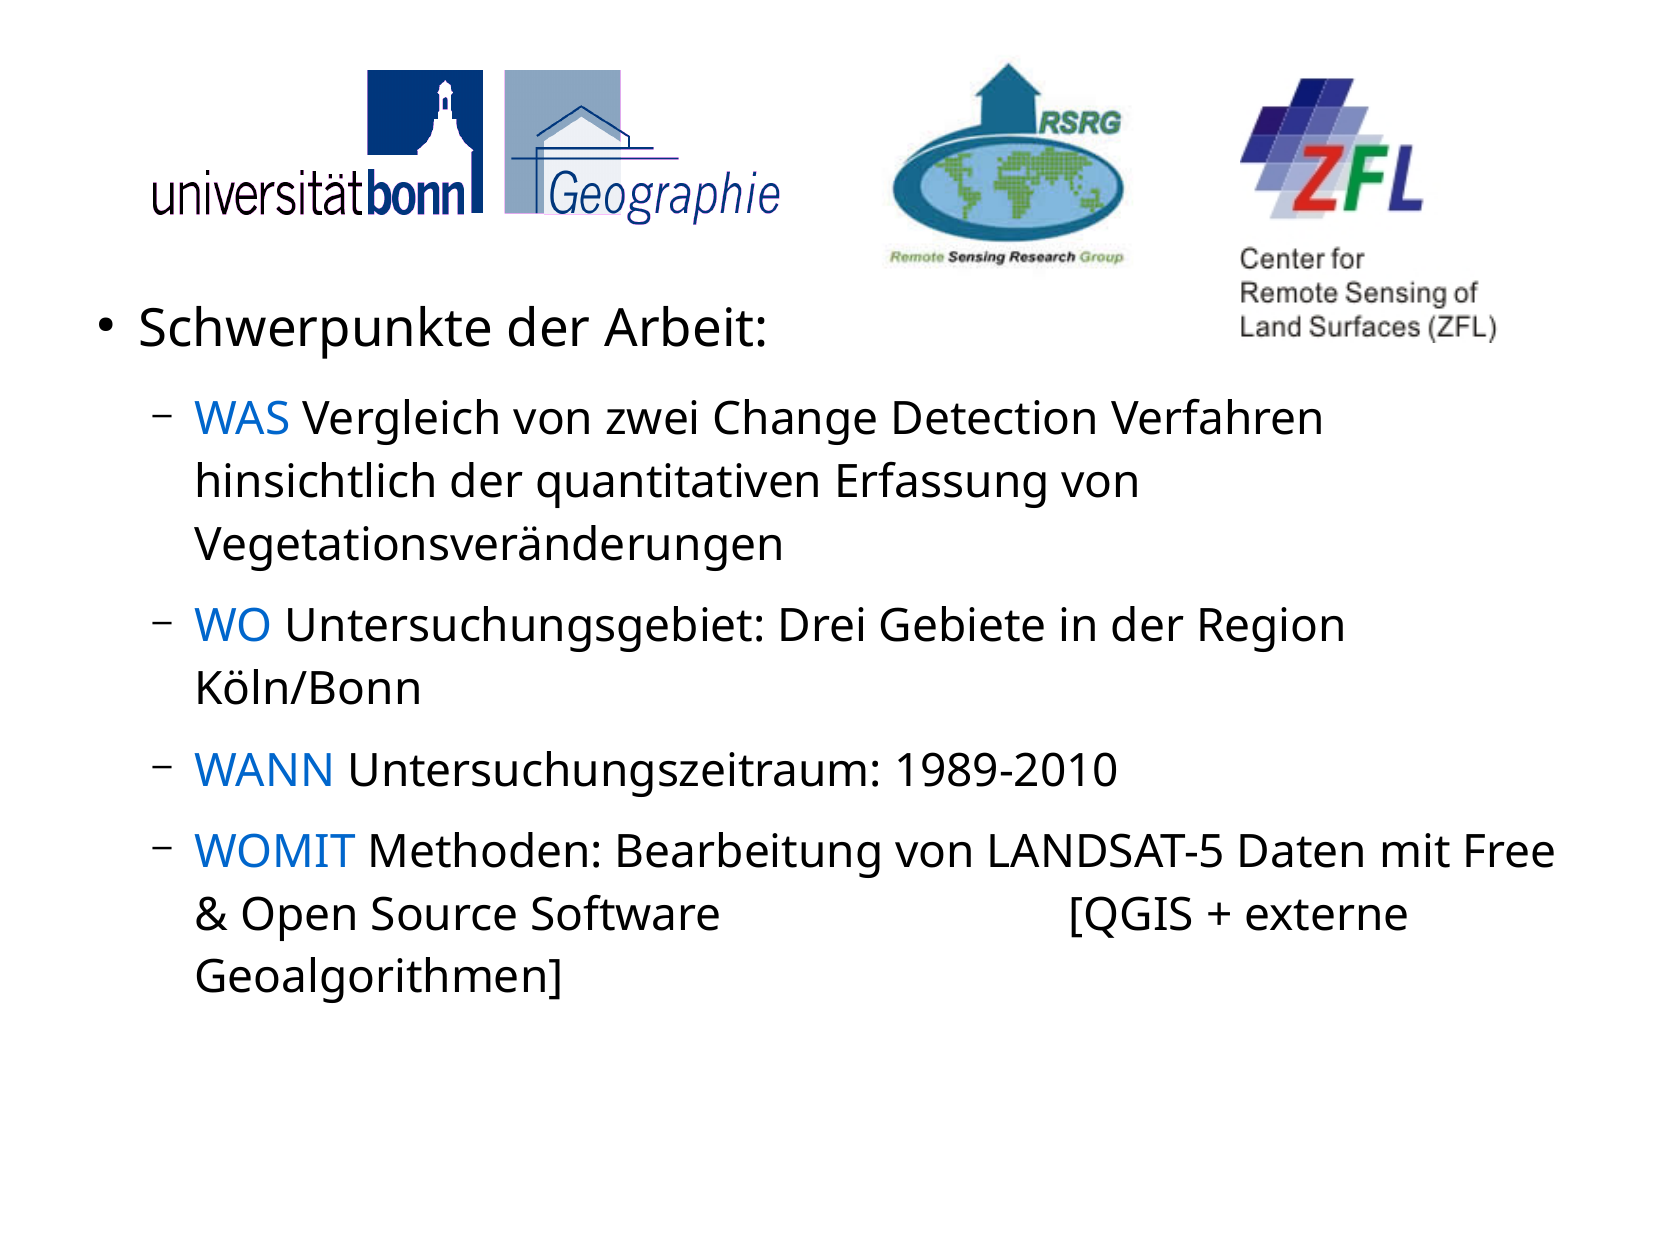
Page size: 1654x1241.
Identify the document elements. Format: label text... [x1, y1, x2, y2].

picture [1240, 43, 1619, 343]
list Schwerpunkte der Arbeit: WAS Vergleich von zwei Change Detection Verfahren hinsichtlich der quantitativen Erfassung von Vegetationsveränderungen WO Untersuchungsgebiet: Drei Gebiete in der Region Köln/Bonn WANN Untersuchungszeitraum: 1989-2010 WOMIT Methoden: Bearbeitung von LANDSAT-5 Daten mit Free & Open Source Software [QGIS + externe Geoalgorithmen] [82, 290, 1571, 1010]
picture [153, 70, 780, 225]
picture [870, 43, 1146, 297]
